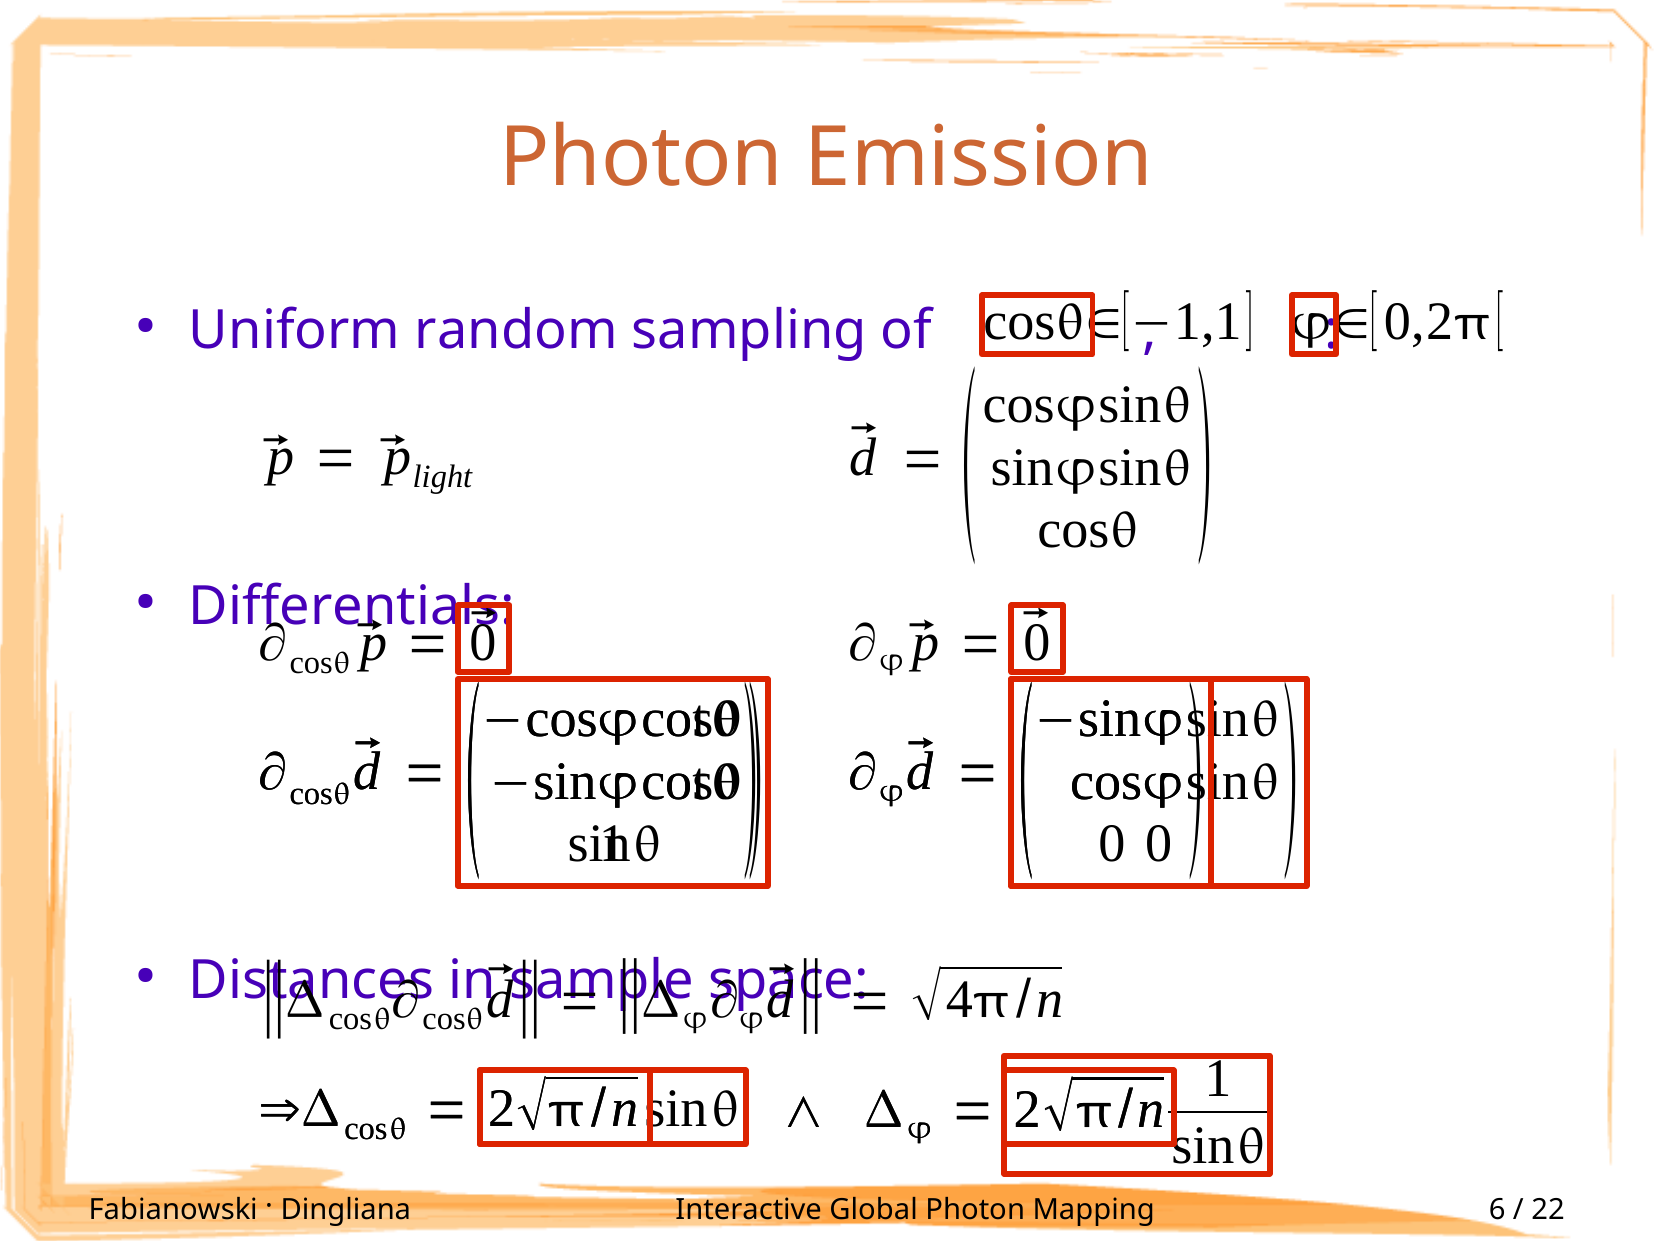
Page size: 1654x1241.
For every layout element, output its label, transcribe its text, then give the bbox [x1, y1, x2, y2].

chart [1014, 682, 1208, 883]
chart [483, 1073, 647, 1141]
title Photon Emission [82, 49, 1571, 257]
chart [1007, 1059, 1267, 1171]
chart [848, 963, 1069, 1029]
chart [1214, 682, 1304, 883]
chart [258, 426, 479, 495]
chart [1014, 608, 1056, 669]
list Uniform random sampling of , : Differentials: Distances in sample space: [118, 290, 1571, 1049]
chart [985, 298, 1090, 351]
chart [461, 682, 765, 883]
chart [653, 1073, 743, 1141]
chart [258, 1073, 477, 1147]
picture [0, 0, 1654, 1241]
chart [1291, 288, 1511, 355]
chart [1007, 1073, 1171, 1141]
chart [258, 956, 833, 1041]
chart [848, 605, 1056, 678]
chart [1295, 298, 1333, 351]
chart [981, 288, 1260, 355]
chart [782, 1048, 1278, 1177]
chart [848, 679, 1008, 883]
chart [461, 608, 504, 669]
chart [848, 364, 1220, 569]
chart [258, 605, 504, 883]
